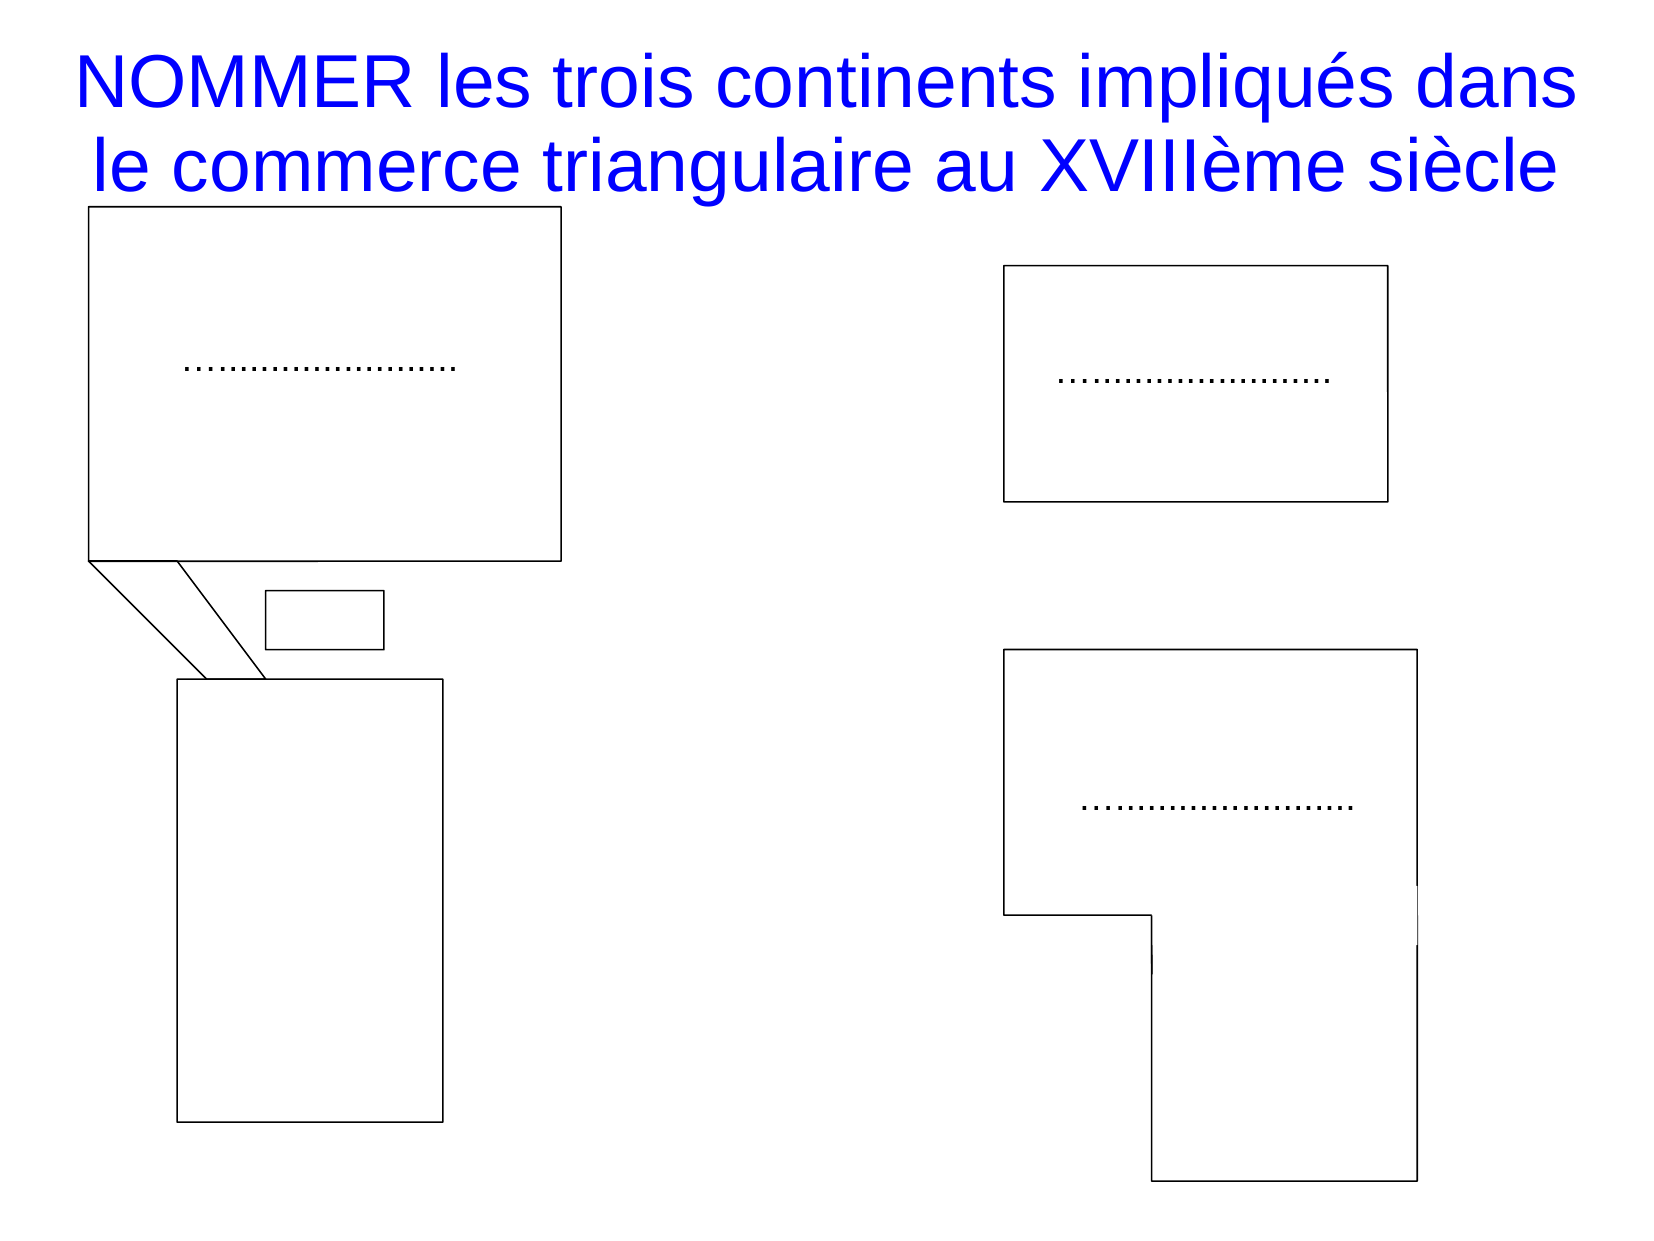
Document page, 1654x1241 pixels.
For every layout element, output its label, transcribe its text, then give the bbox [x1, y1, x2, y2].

text_box NOMMER les trois continents impliqués dans le commerce triangulaire au XVIIIème siècle [23, 29, 1630, 174]
text_box [1151, 885, 1418, 946]
text_box …....................... [1062, 770, 1383, 827]
text_box …....................... [1039, 342, 1359, 399]
text_box …....................... [165, 330, 485, 388]
